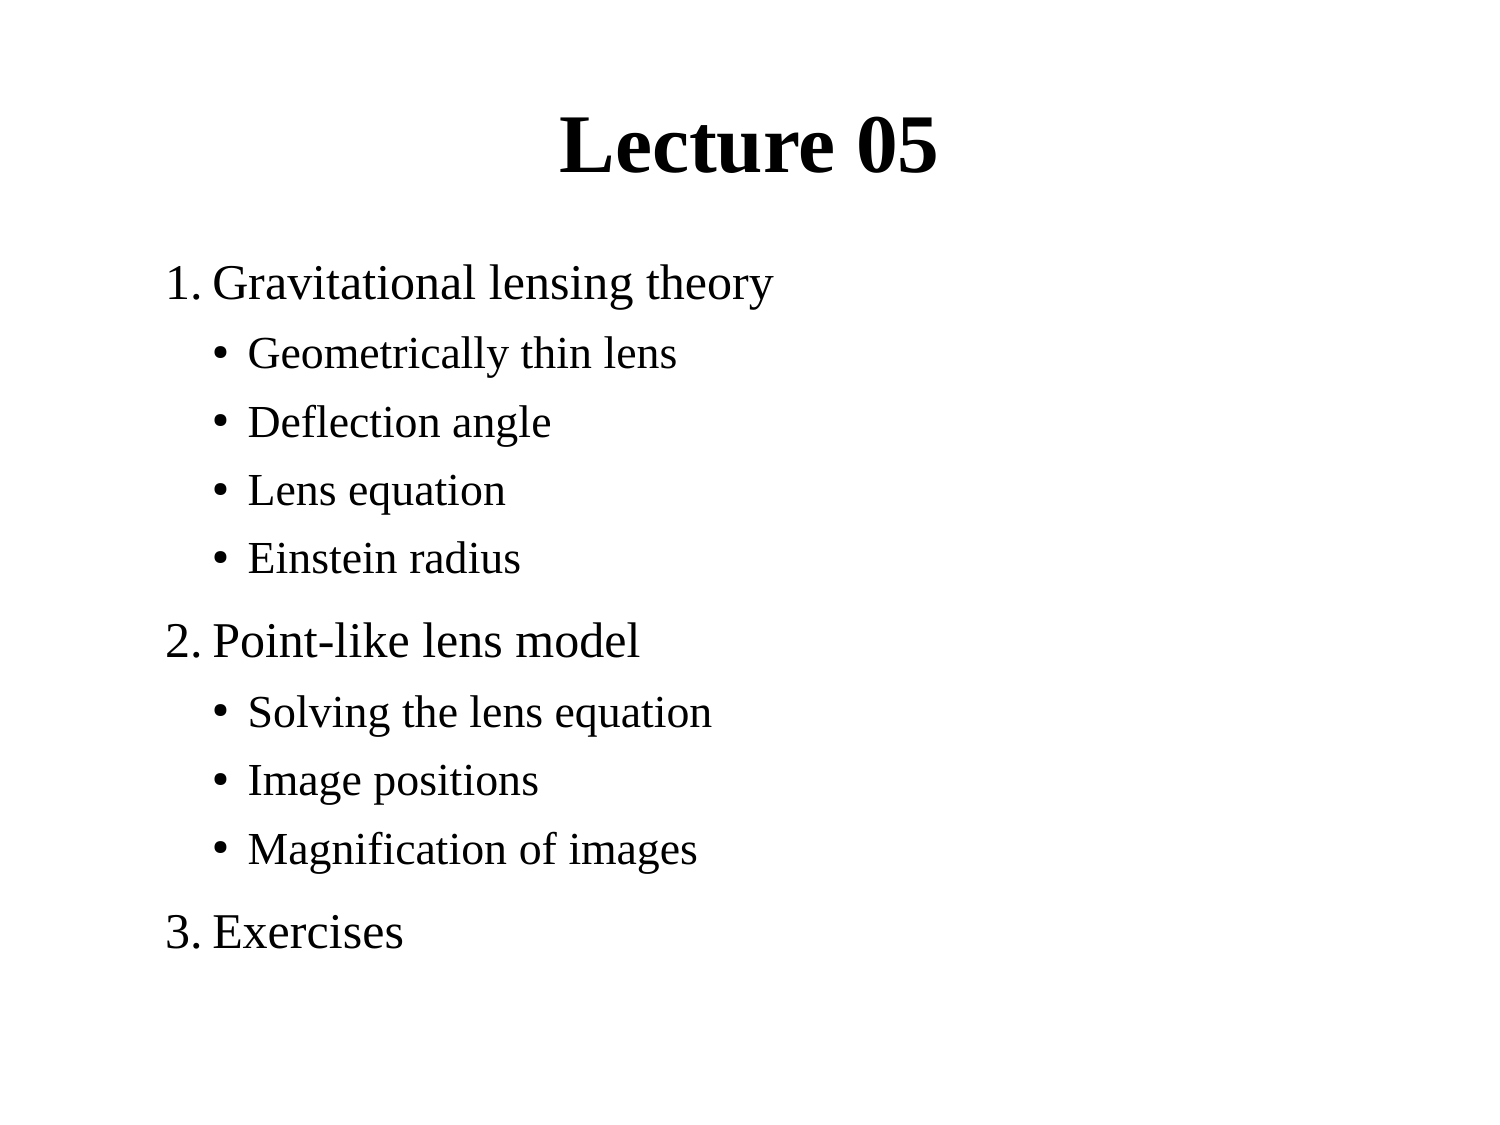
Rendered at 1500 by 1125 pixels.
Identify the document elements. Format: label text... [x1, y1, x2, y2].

text_box Gravitational lensing theory Geometrically thin lens Deflection angle Lens equation Einstein radius Point-like lens model Solving the lens equation Image positions Magnification of images Exercises [165, 254, 775, 959]
title Lecture 05 [75, 45, 1425, 233]
